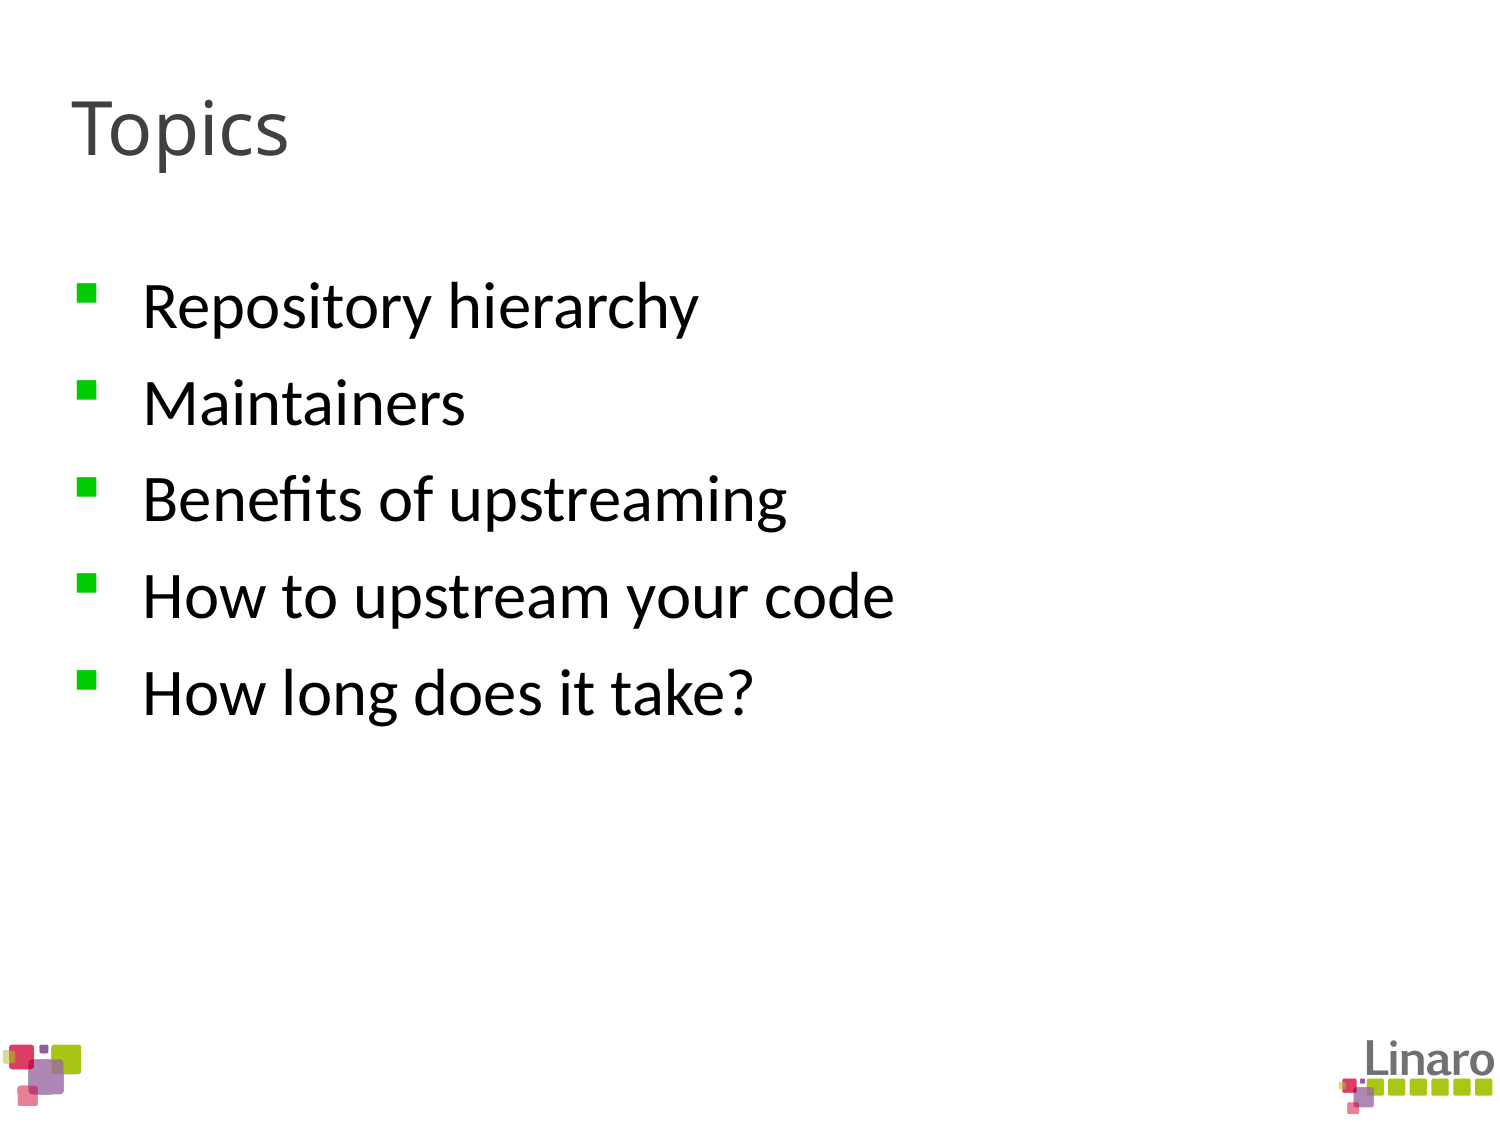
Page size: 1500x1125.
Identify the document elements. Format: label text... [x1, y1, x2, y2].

picture [0, 1041, 84, 1125]
picture [1331, 1035, 1500, 1119]
title Topics [56, 27, 1407, 223]
list Repository hierarchy Maintainers Benefits of upstreaming How to upstream your code How long does it take? [56, 254, 1425, 976]
